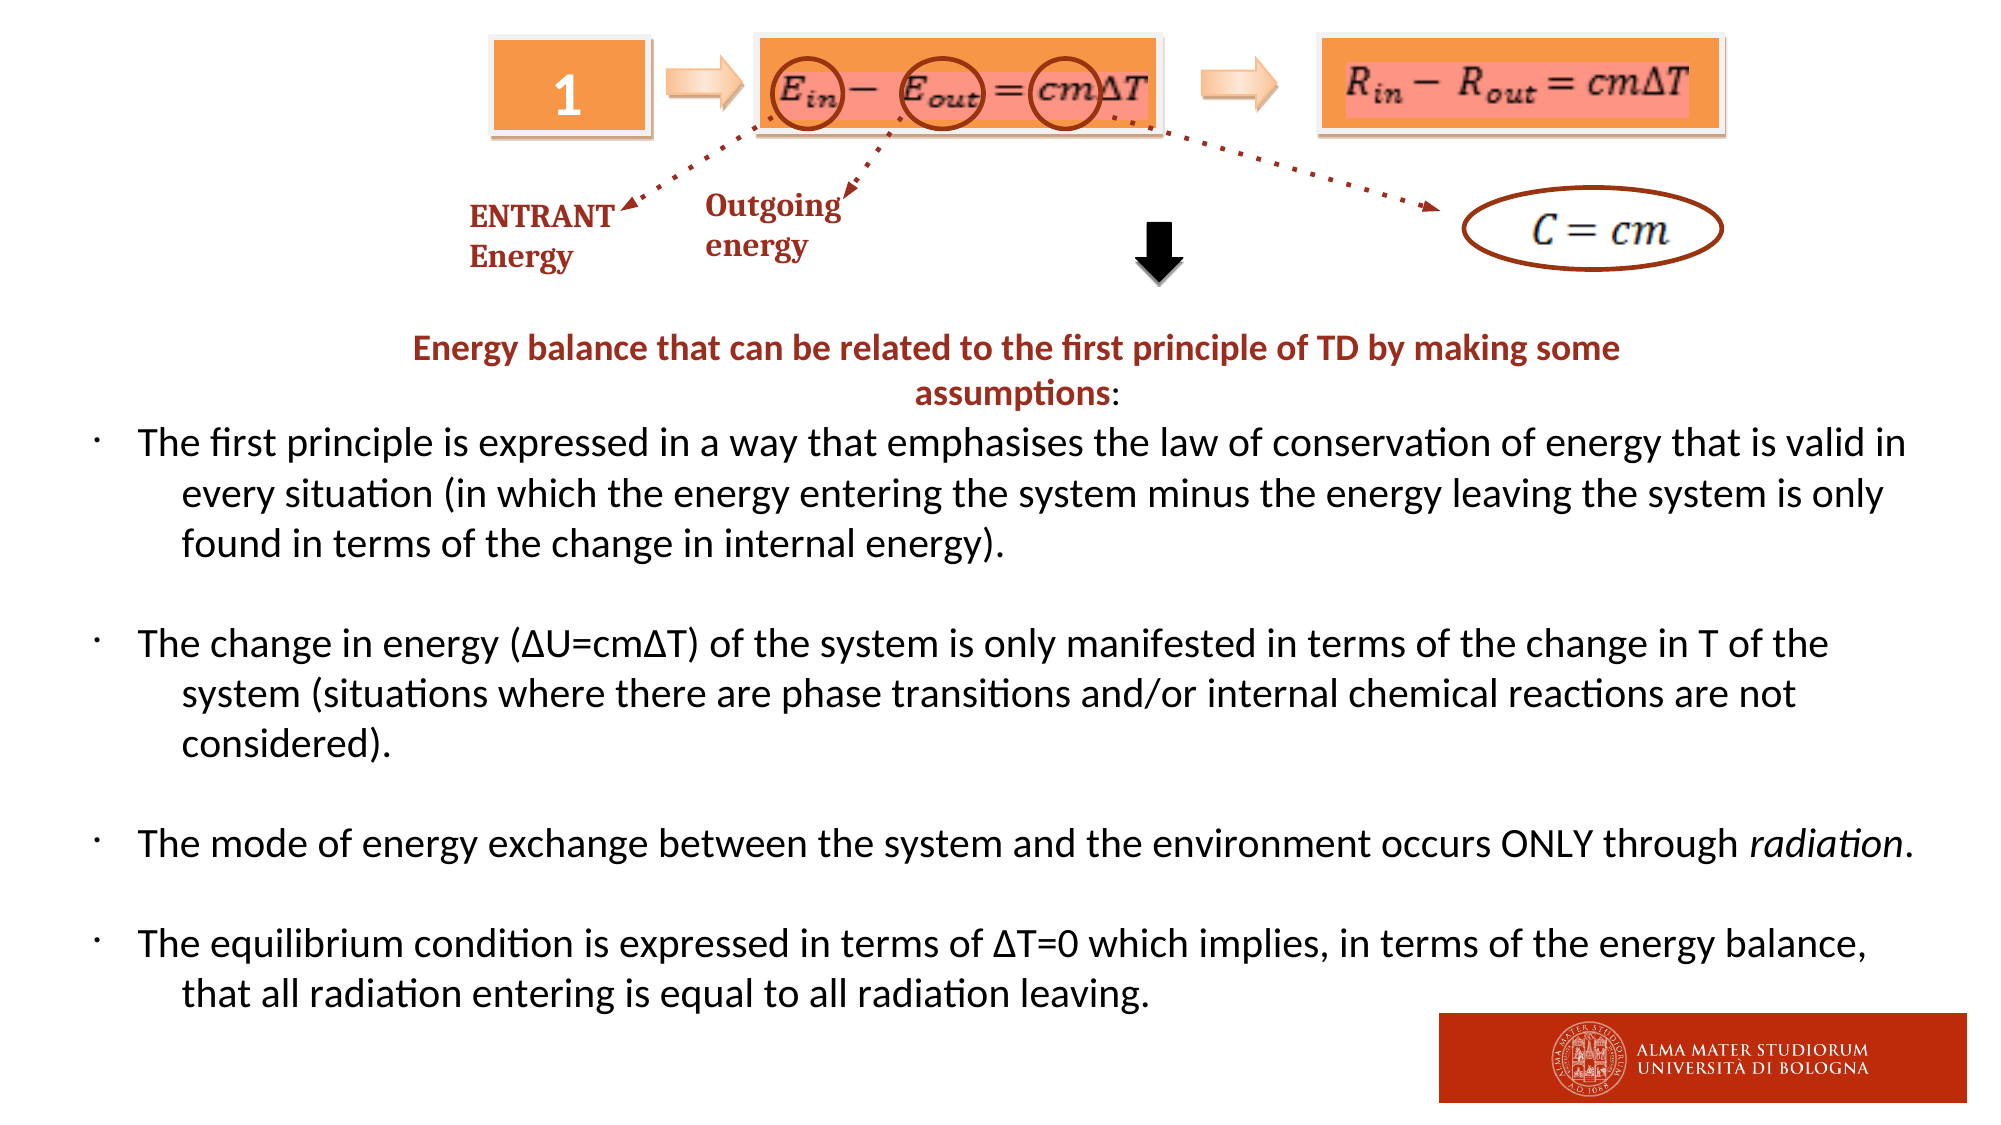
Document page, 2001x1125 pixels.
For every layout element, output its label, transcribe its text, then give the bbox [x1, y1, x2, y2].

text_box [756, 35, 1160, 131]
text_box [775, 80, 779, 107]
text_box [1201, 58, 1277, 108]
text_box [1135, 222, 1183, 282]
text_box [667, 57, 742, 107]
text_box [1318, 35, 1722, 131]
picture [975, 72, 1037, 120]
text_box The first principle is expressed in a way that emphasises the law of conservation of energy that is valid in every situation (in which the energy entering the system minus the energy leaving the system is only found in terms of the change in internal energy). The change in energy (∆U=cm∆T) of the system is only manifested in terms of the change in T of the system (situations where there are phase transitions and/or internal chemical reactions are not considered). The mode of energy exchange between the system and the environment occurs ONLY through radiation. The equilibrium condition is expressed in terms of ∆T=0 which implies, in terms of the energy balance, that all radiation entering is equal to all radiation leaving. [78, 407, 1957, 1029]
picture [904, 72, 981, 120]
picture [836, 72, 910, 120]
text_box [915, 61, 970, 72]
text_box Energy balance that can be related to the first principle of TD by making some assumptions: [308, 315, 1727, 407]
text_box [790, 120, 826, 126]
text_box [784, 61, 831, 72]
picture [779, 72, 840, 120]
text_box [921, 120, 963, 126]
text_box [1042, 61, 1089, 72]
text_box [491, 37, 649, 133]
picture [1346, 62, 1689, 118]
text_box Outgoing energy [690, 175, 902, 272]
picture [1510, 210, 1690, 258]
text_box [1048, 120, 1083, 126]
picture [1094, 72, 1148, 120]
text_box [954, 120, 1056, 131]
text_box ENTRANT Energy [454, 186, 666, 283]
picture [1033, 72, 1098, 120]
text_box 1 [514, 45, 621, 136]
text_box [818, 120, 931, 131]
